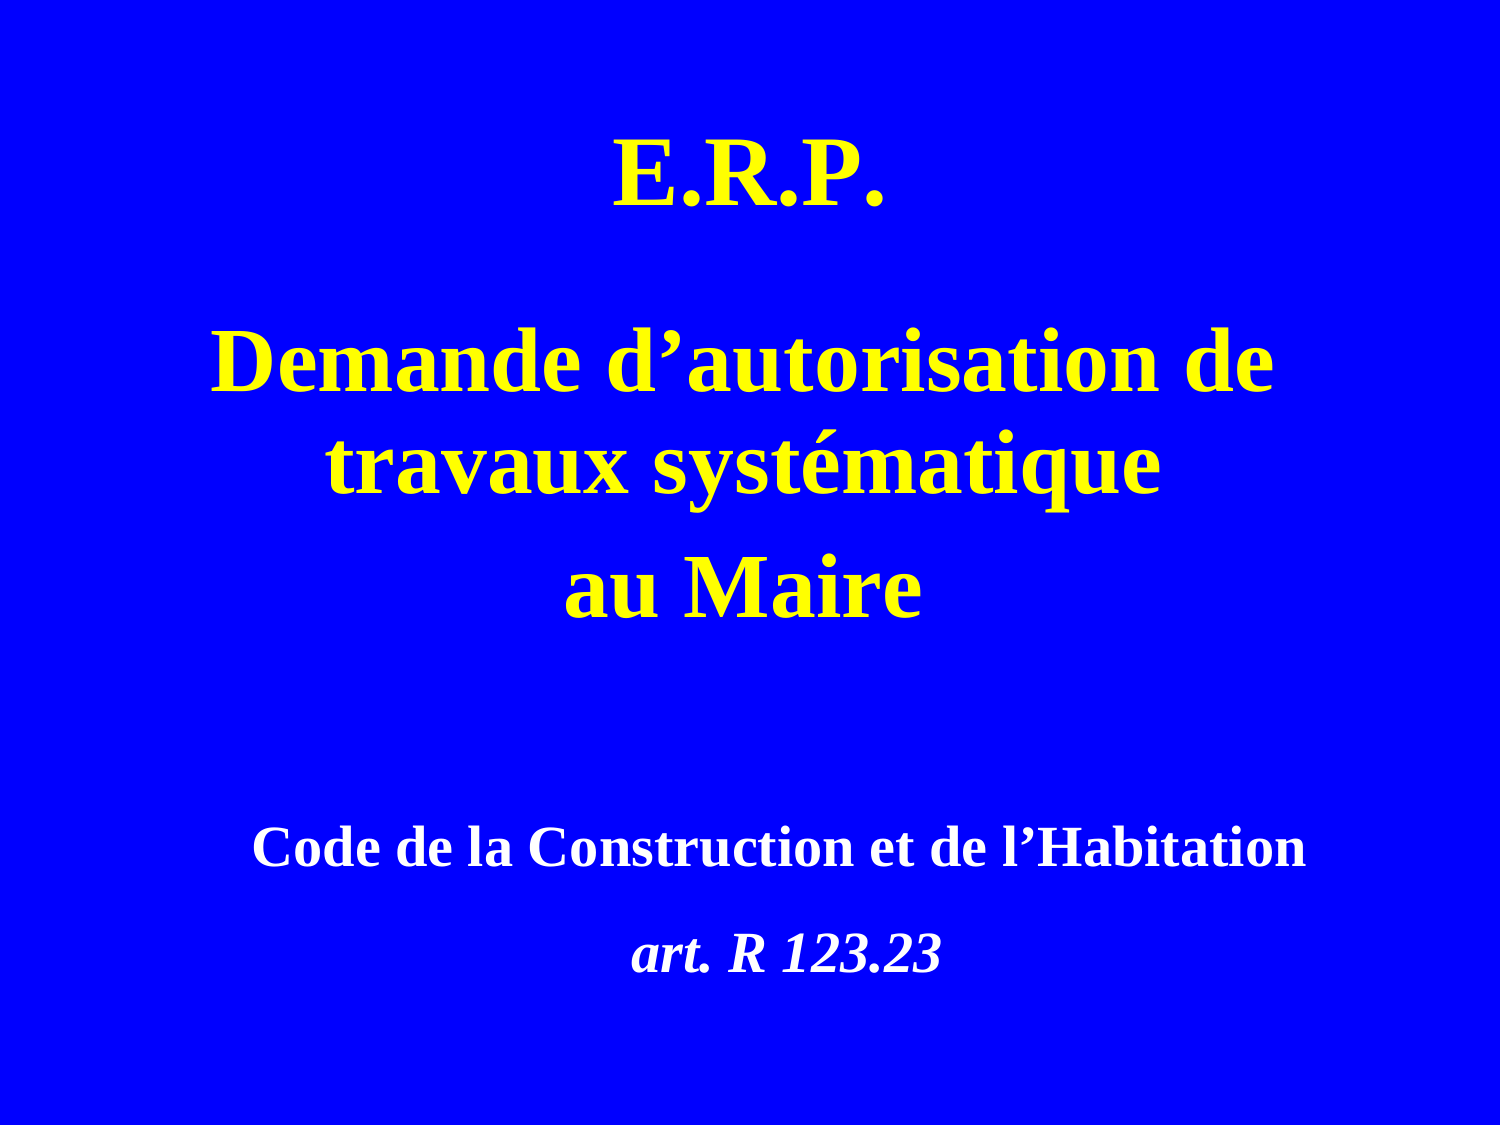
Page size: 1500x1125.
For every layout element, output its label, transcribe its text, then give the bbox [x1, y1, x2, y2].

title E.R.P. [112, 99, 1388, 244]
subtitle Demande d’autorisation de travaux systématique au Maire [37, 302, 1450, 681]
text_box Code de la Construction et de l’Habitation art. R 123.23 [123, 800, 1451, 992]
